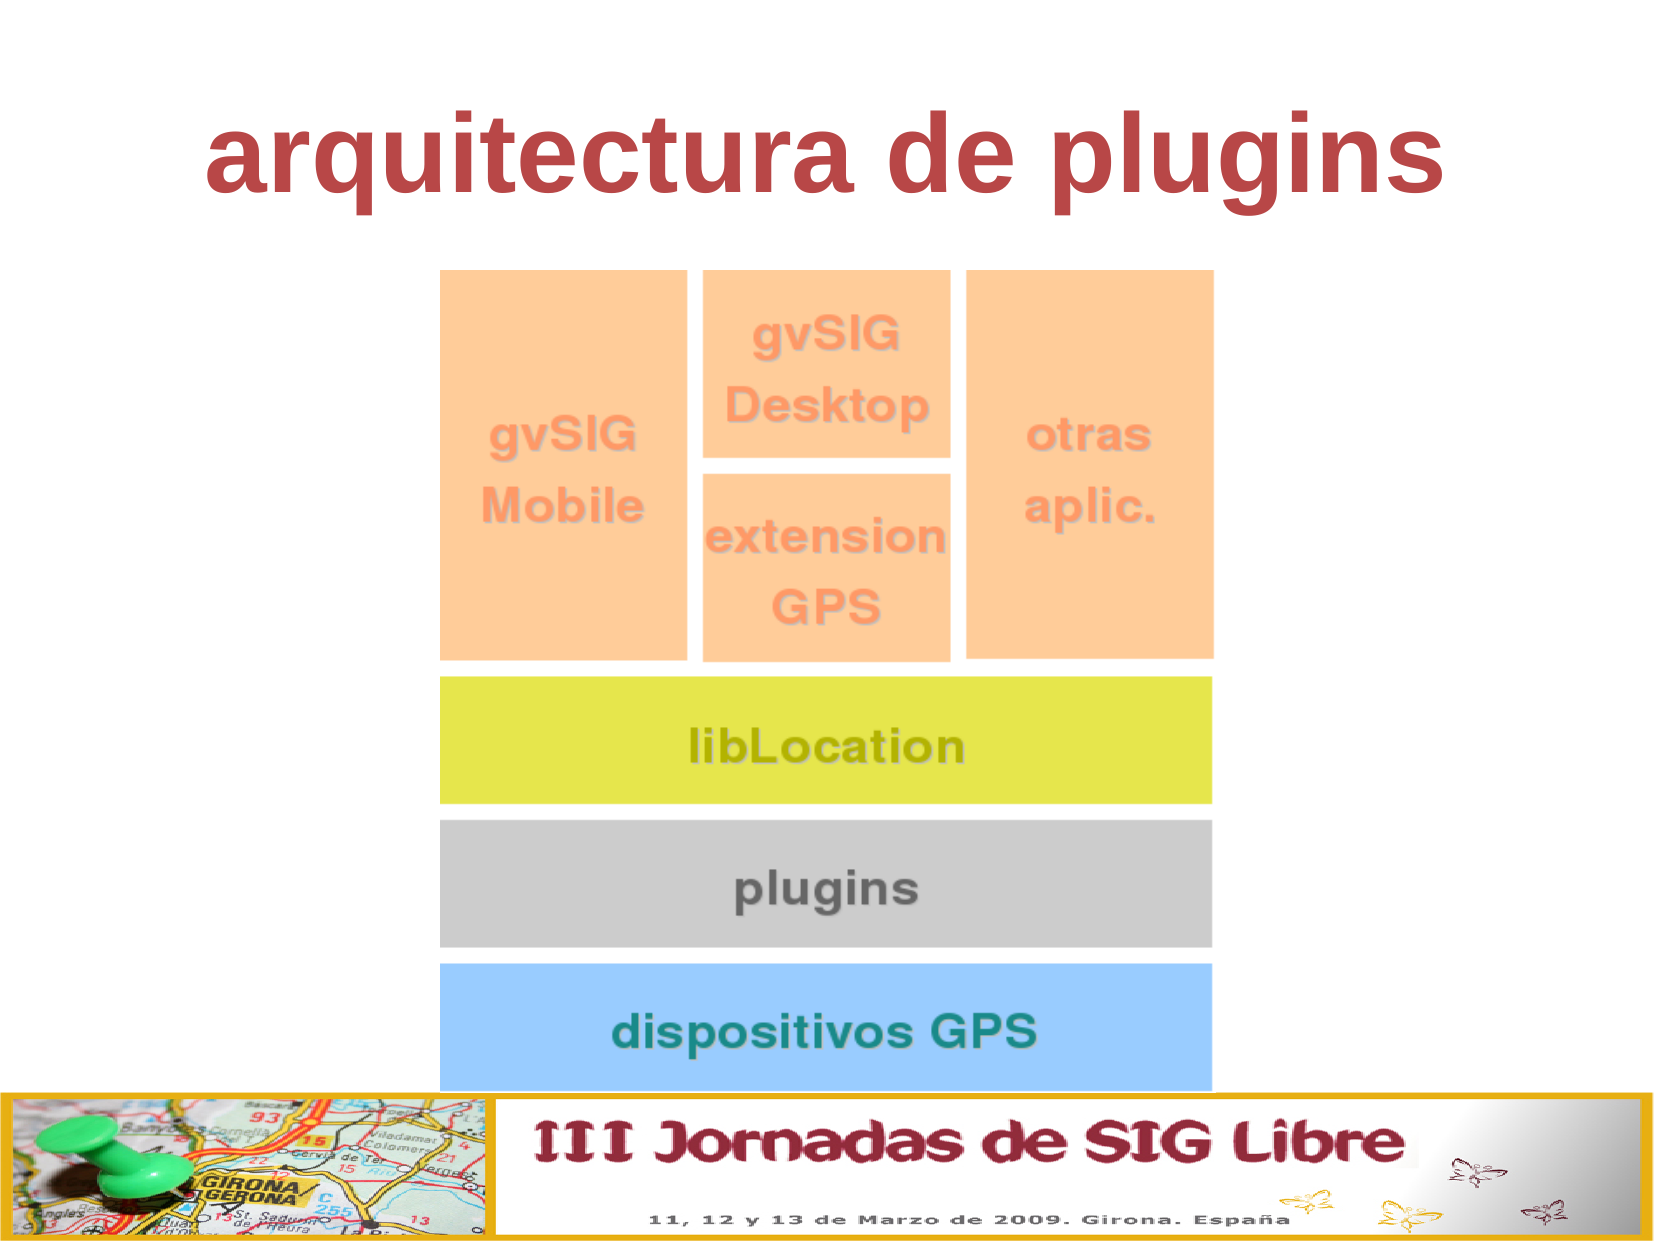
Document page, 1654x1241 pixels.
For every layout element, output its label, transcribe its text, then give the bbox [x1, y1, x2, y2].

title arquitectura de plugins [82, 56, 1571, 250]
picture [0, 270, 1654, 1241]
